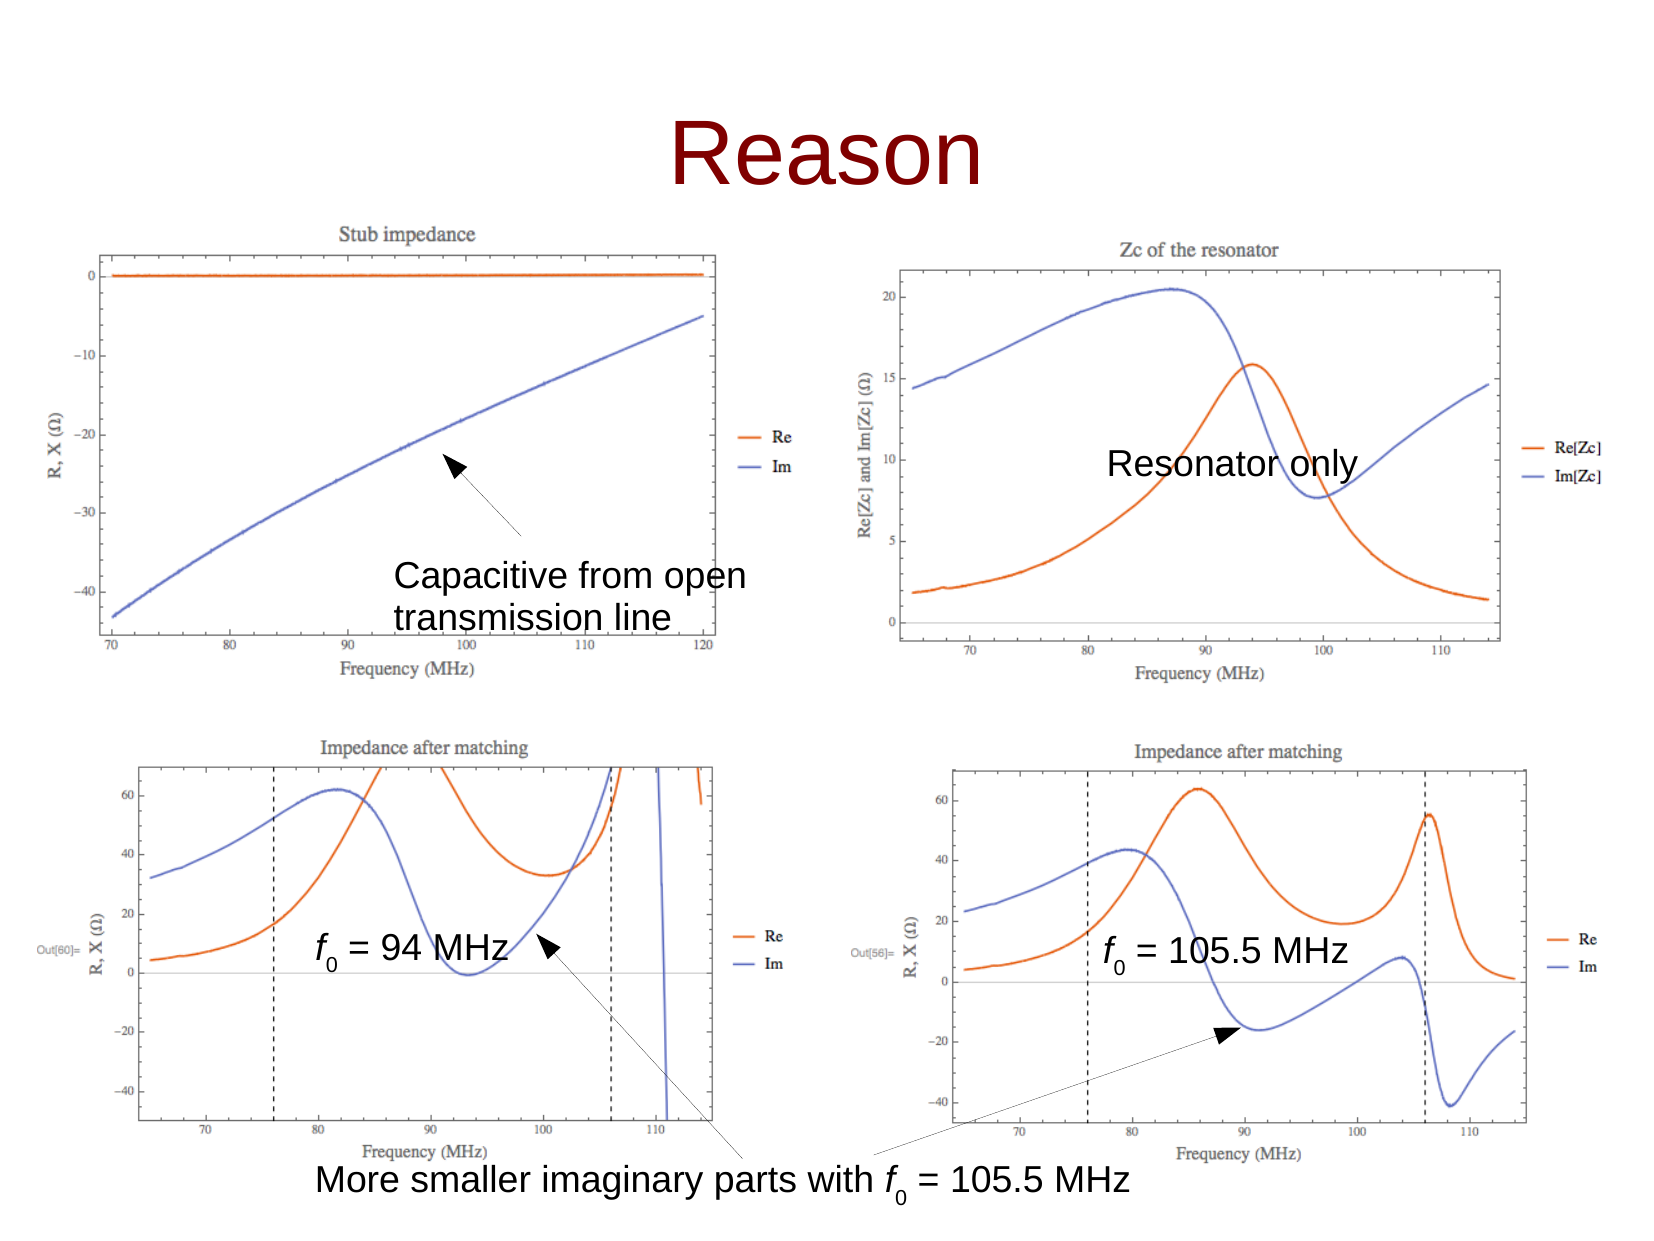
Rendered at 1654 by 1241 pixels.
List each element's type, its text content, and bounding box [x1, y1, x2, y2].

picture [37, 738, 788, 1165]
text_box More smaller imaginary parts with f0 = 105.5 MHz [300, 1151, 1261, 1218]
title Reason [82, 49, 1571, 257]
text_box Capacitive from open transmission line [378, 547, 781, 657]
picture [857, 240, 1608, 687]
picture [47, 224, 798, 683]
picture [851, 742, 1602, 1167]
